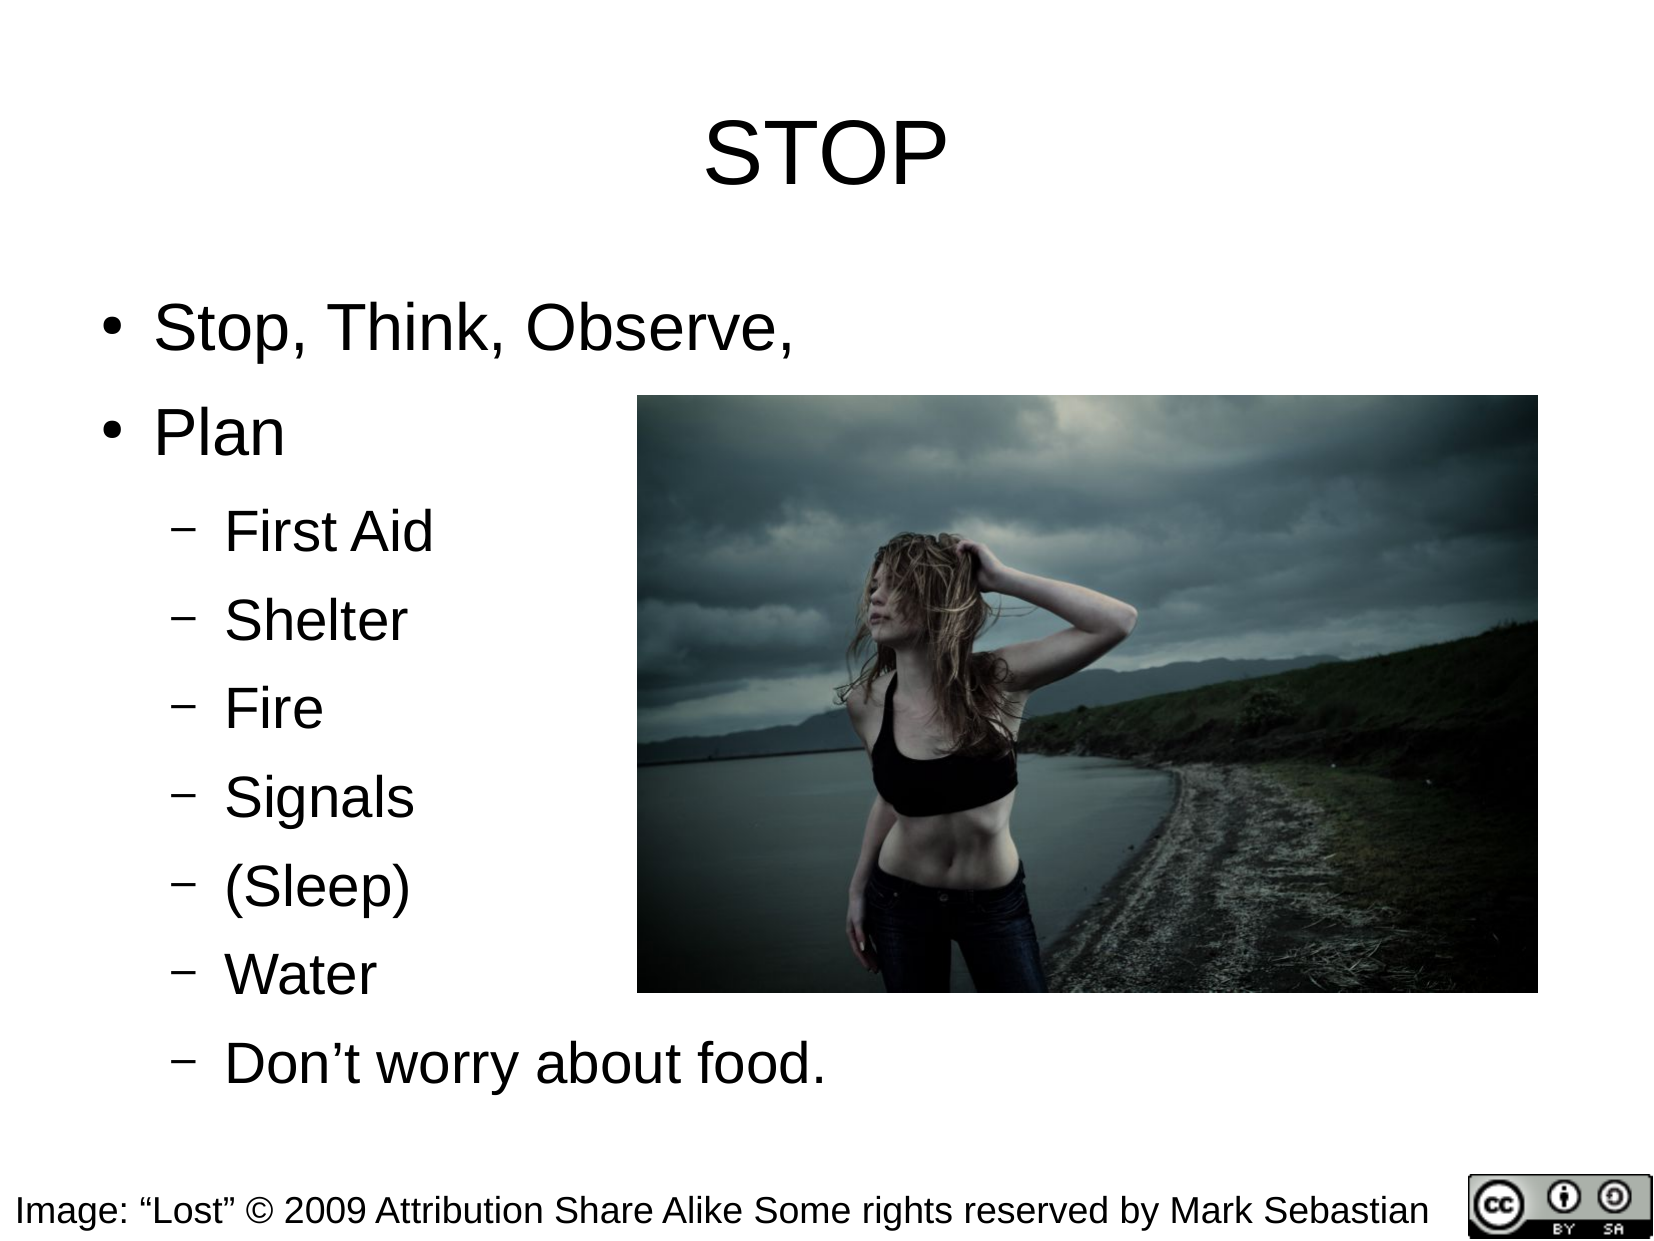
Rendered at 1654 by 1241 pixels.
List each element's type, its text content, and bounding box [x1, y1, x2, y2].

list Stop, Think, Observe, Plan First Aid Shelter Fire Signals (Sleep) Water Don’t worry about food. [82, 290, 1571, 1182]
title STOP [82, 49, 1571, 257]
text_box Image: “Lost” © 2009 Attribution Share Alike Some rights reserved by Mark Sebastian [0, 1182, 1498, 1241]
picture [1468, 1174, 1653, 1239]
picture [637, 395, 1538, 993]
